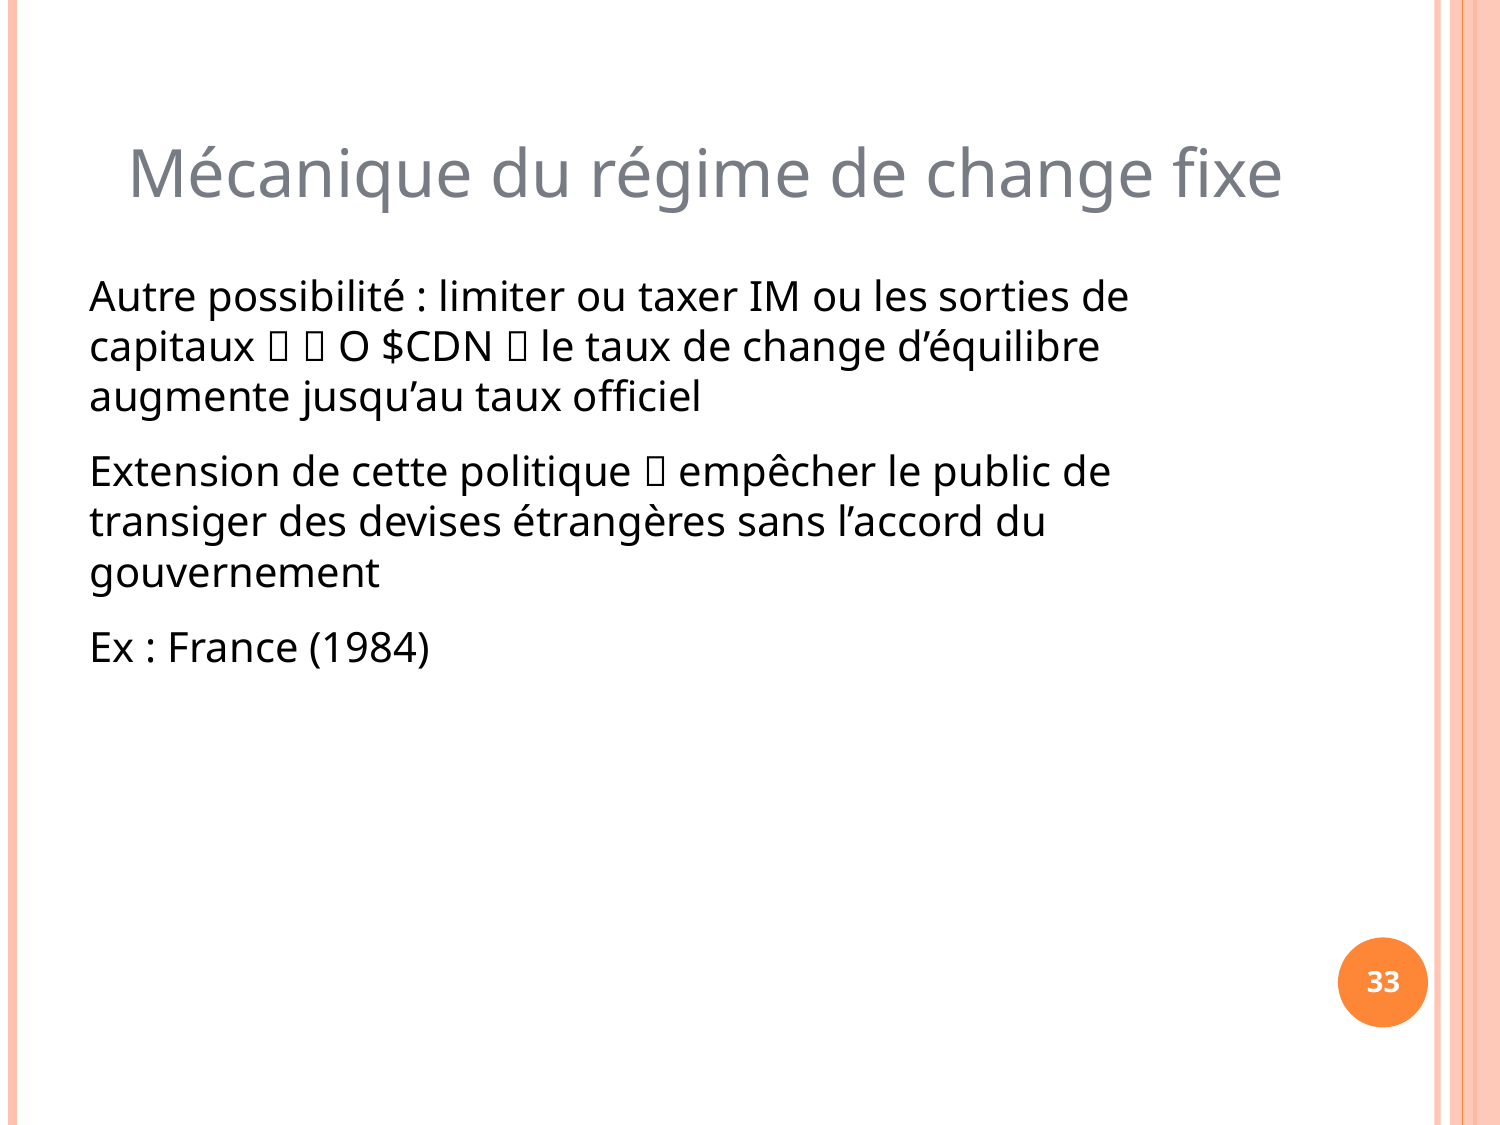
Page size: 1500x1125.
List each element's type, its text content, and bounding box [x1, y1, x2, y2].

list Autre possibilité : limiter ou taxer IM ou les sorties de capitaux   O $CDN  le taux de change d’équilibre augmente jusqu’au taux officiel Extension de cette politique  empêcher le public de transiger des devises étrangères sans l’accord du gouvernement Ex : France (1984) [75, 262, 1300, 1062]
title Mécanique du régime de change fixe [112, 75, 1388, 219]
slide_number <numéro> [1333, 940, 1434, 1027]
